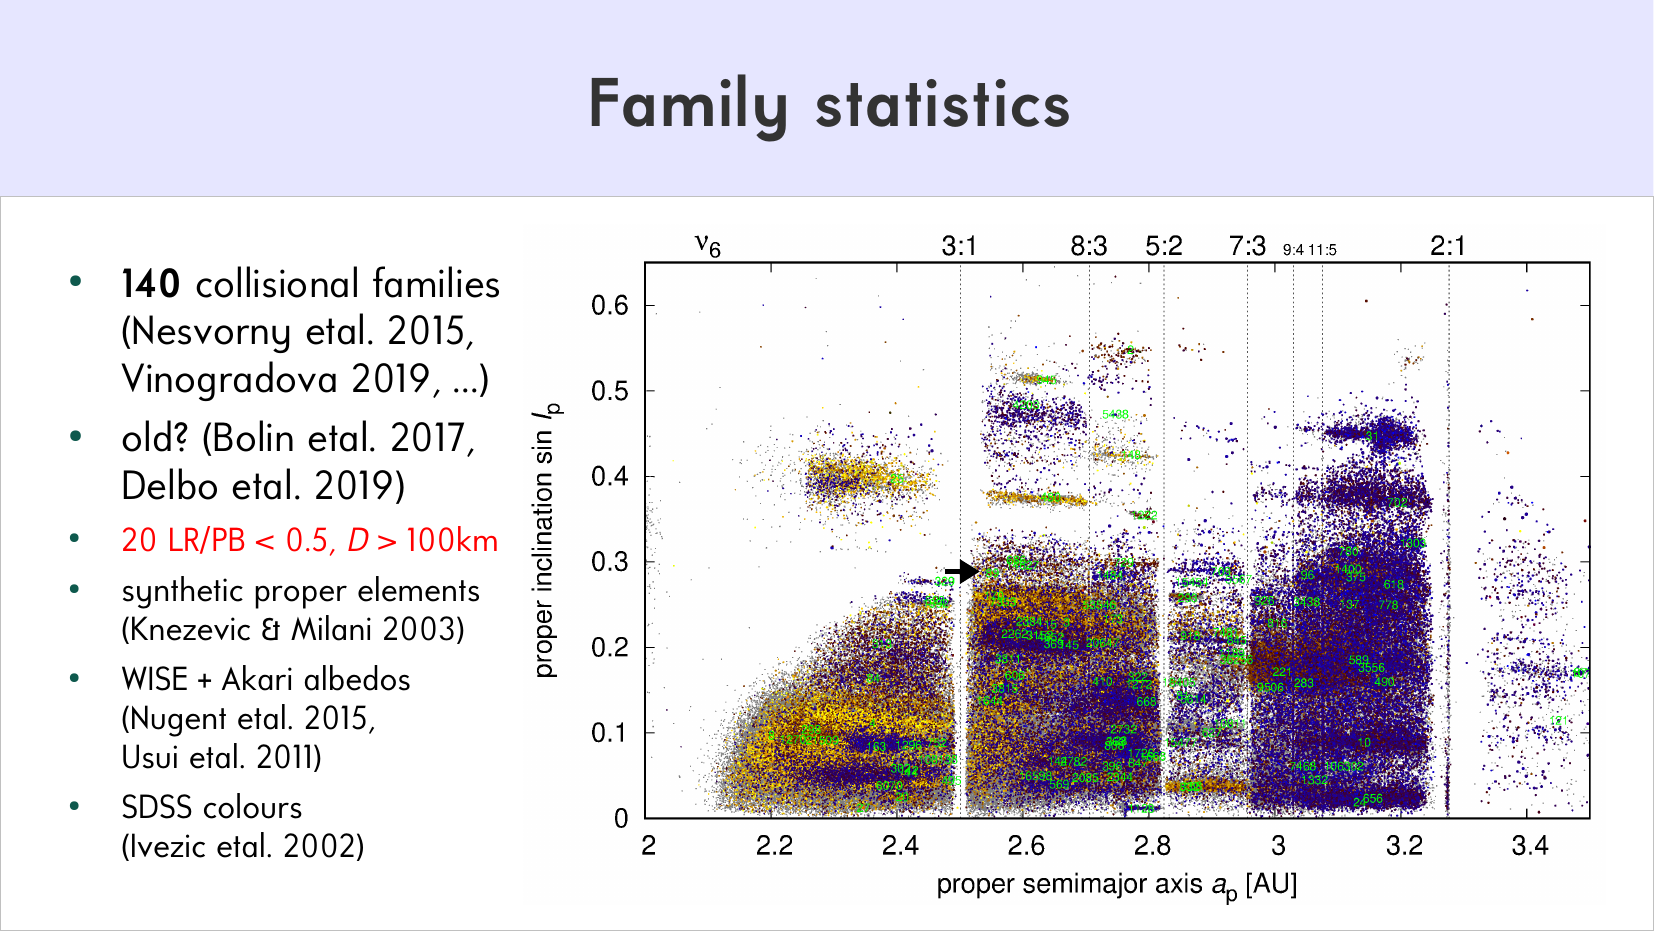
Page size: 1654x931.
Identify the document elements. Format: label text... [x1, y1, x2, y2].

title Family statistics [124, 23, 1537, 179]
list 140 collisional families (Nesvorny etal. 2015, Vinogradova 2019, ...) old? (Bolin etal. 2017, Delbo etal. 2019) 20 LR/PB < 0.5, D > 100km synthetic proper elements (Knezevic & Milani 2003) WISE + Akari albedos (Nugent etal. 2015, Usui etal. 2011) SDSS colours (Ivezic etal. 2002) [50, 258, 524, 922]
picture [523, 224, 1606, 905]
